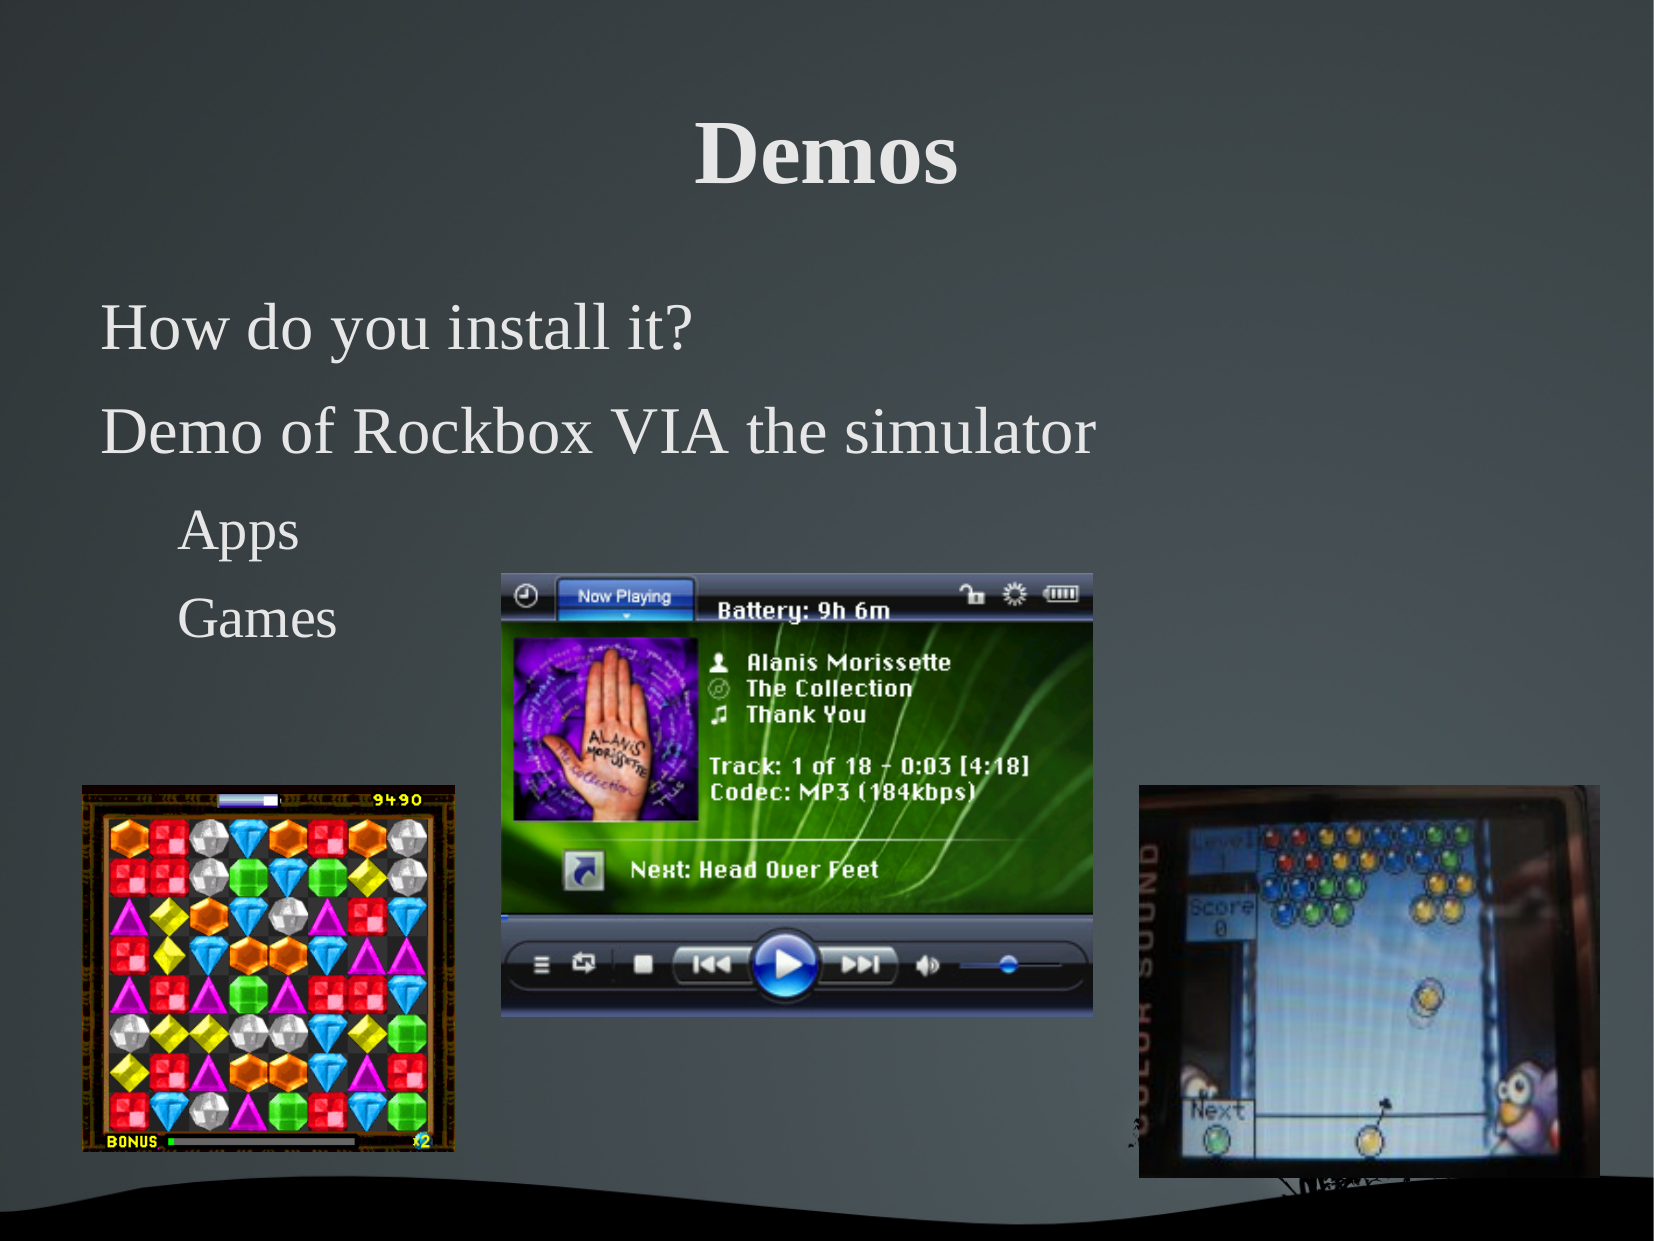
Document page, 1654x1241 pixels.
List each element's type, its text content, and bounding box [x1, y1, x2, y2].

list How do you install it? Demo of Rockbox VIA the simulator Apps Games [82, 290, 1571, 1094]
title Demos [82, 56, 1571, 250]
picture [0, 0, 1654, 1241]
